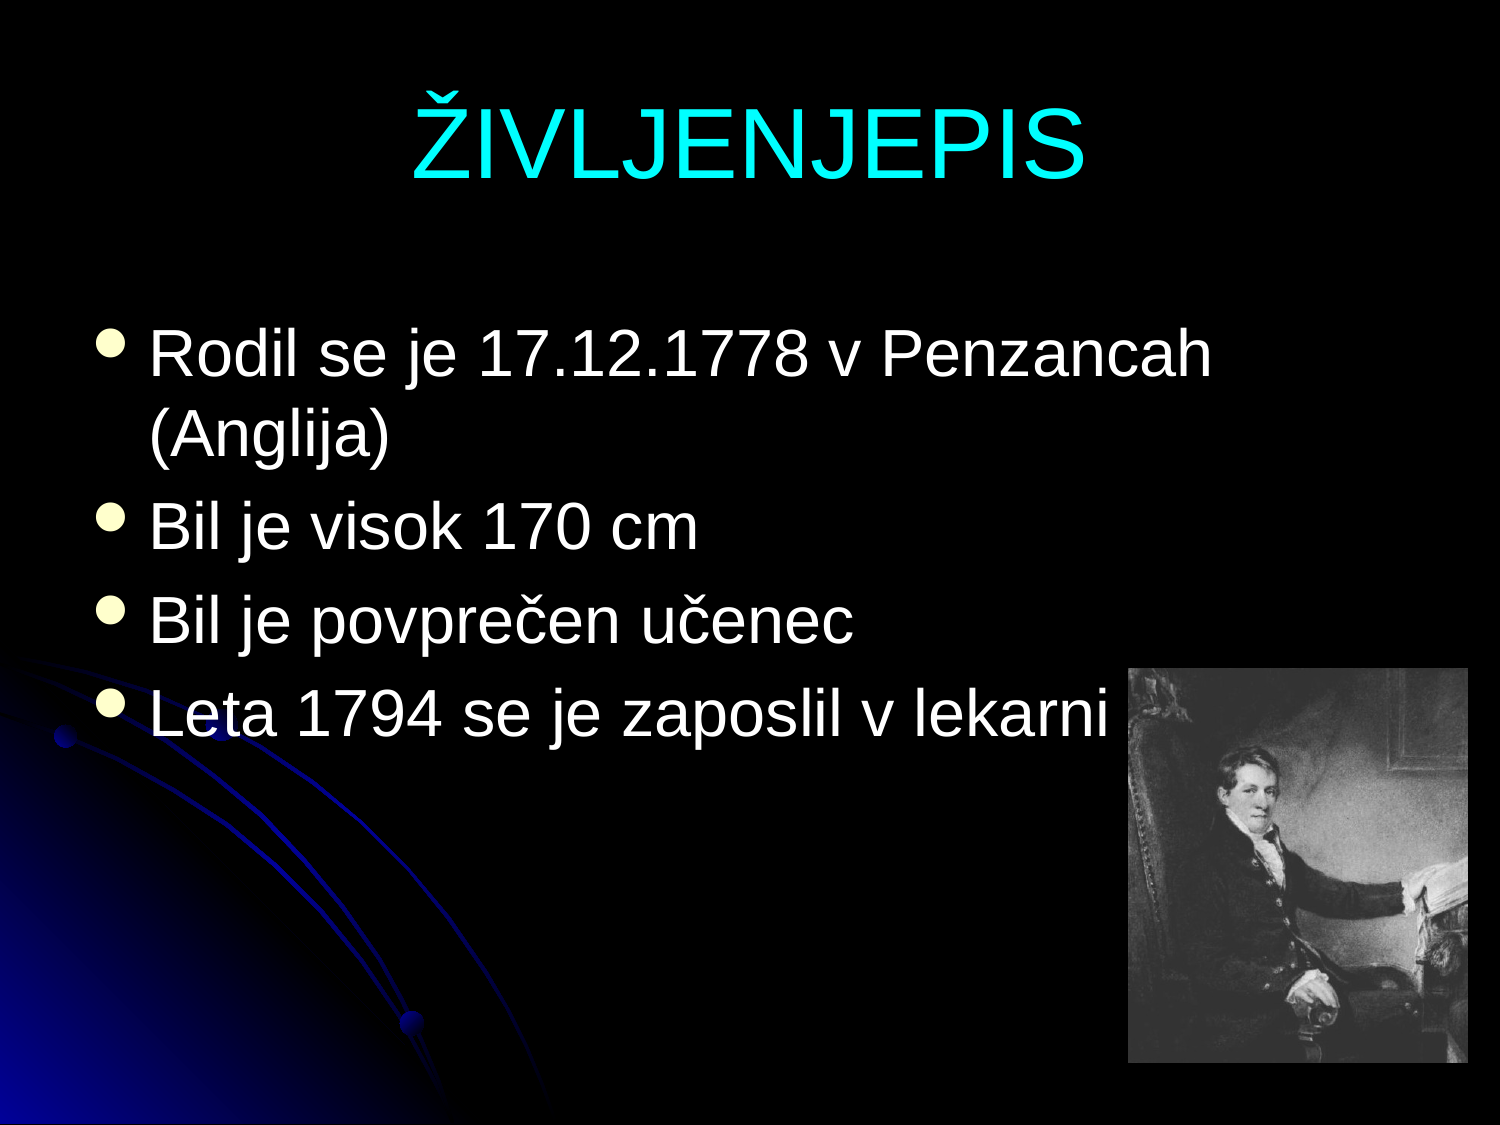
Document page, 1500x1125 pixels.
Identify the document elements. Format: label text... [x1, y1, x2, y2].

list Rodil se je 17.12.1778 v Penzancah (Anglija) Bil je visok 170 cm Bil je povprečen učenec Leta 1794 se je zaposlil v lekarni [76, 302, 1425, 780]
picture [1128, 668, 1468, 1063]
title ŽIVLJENJEPIS [75, 45, 1425, 233]
